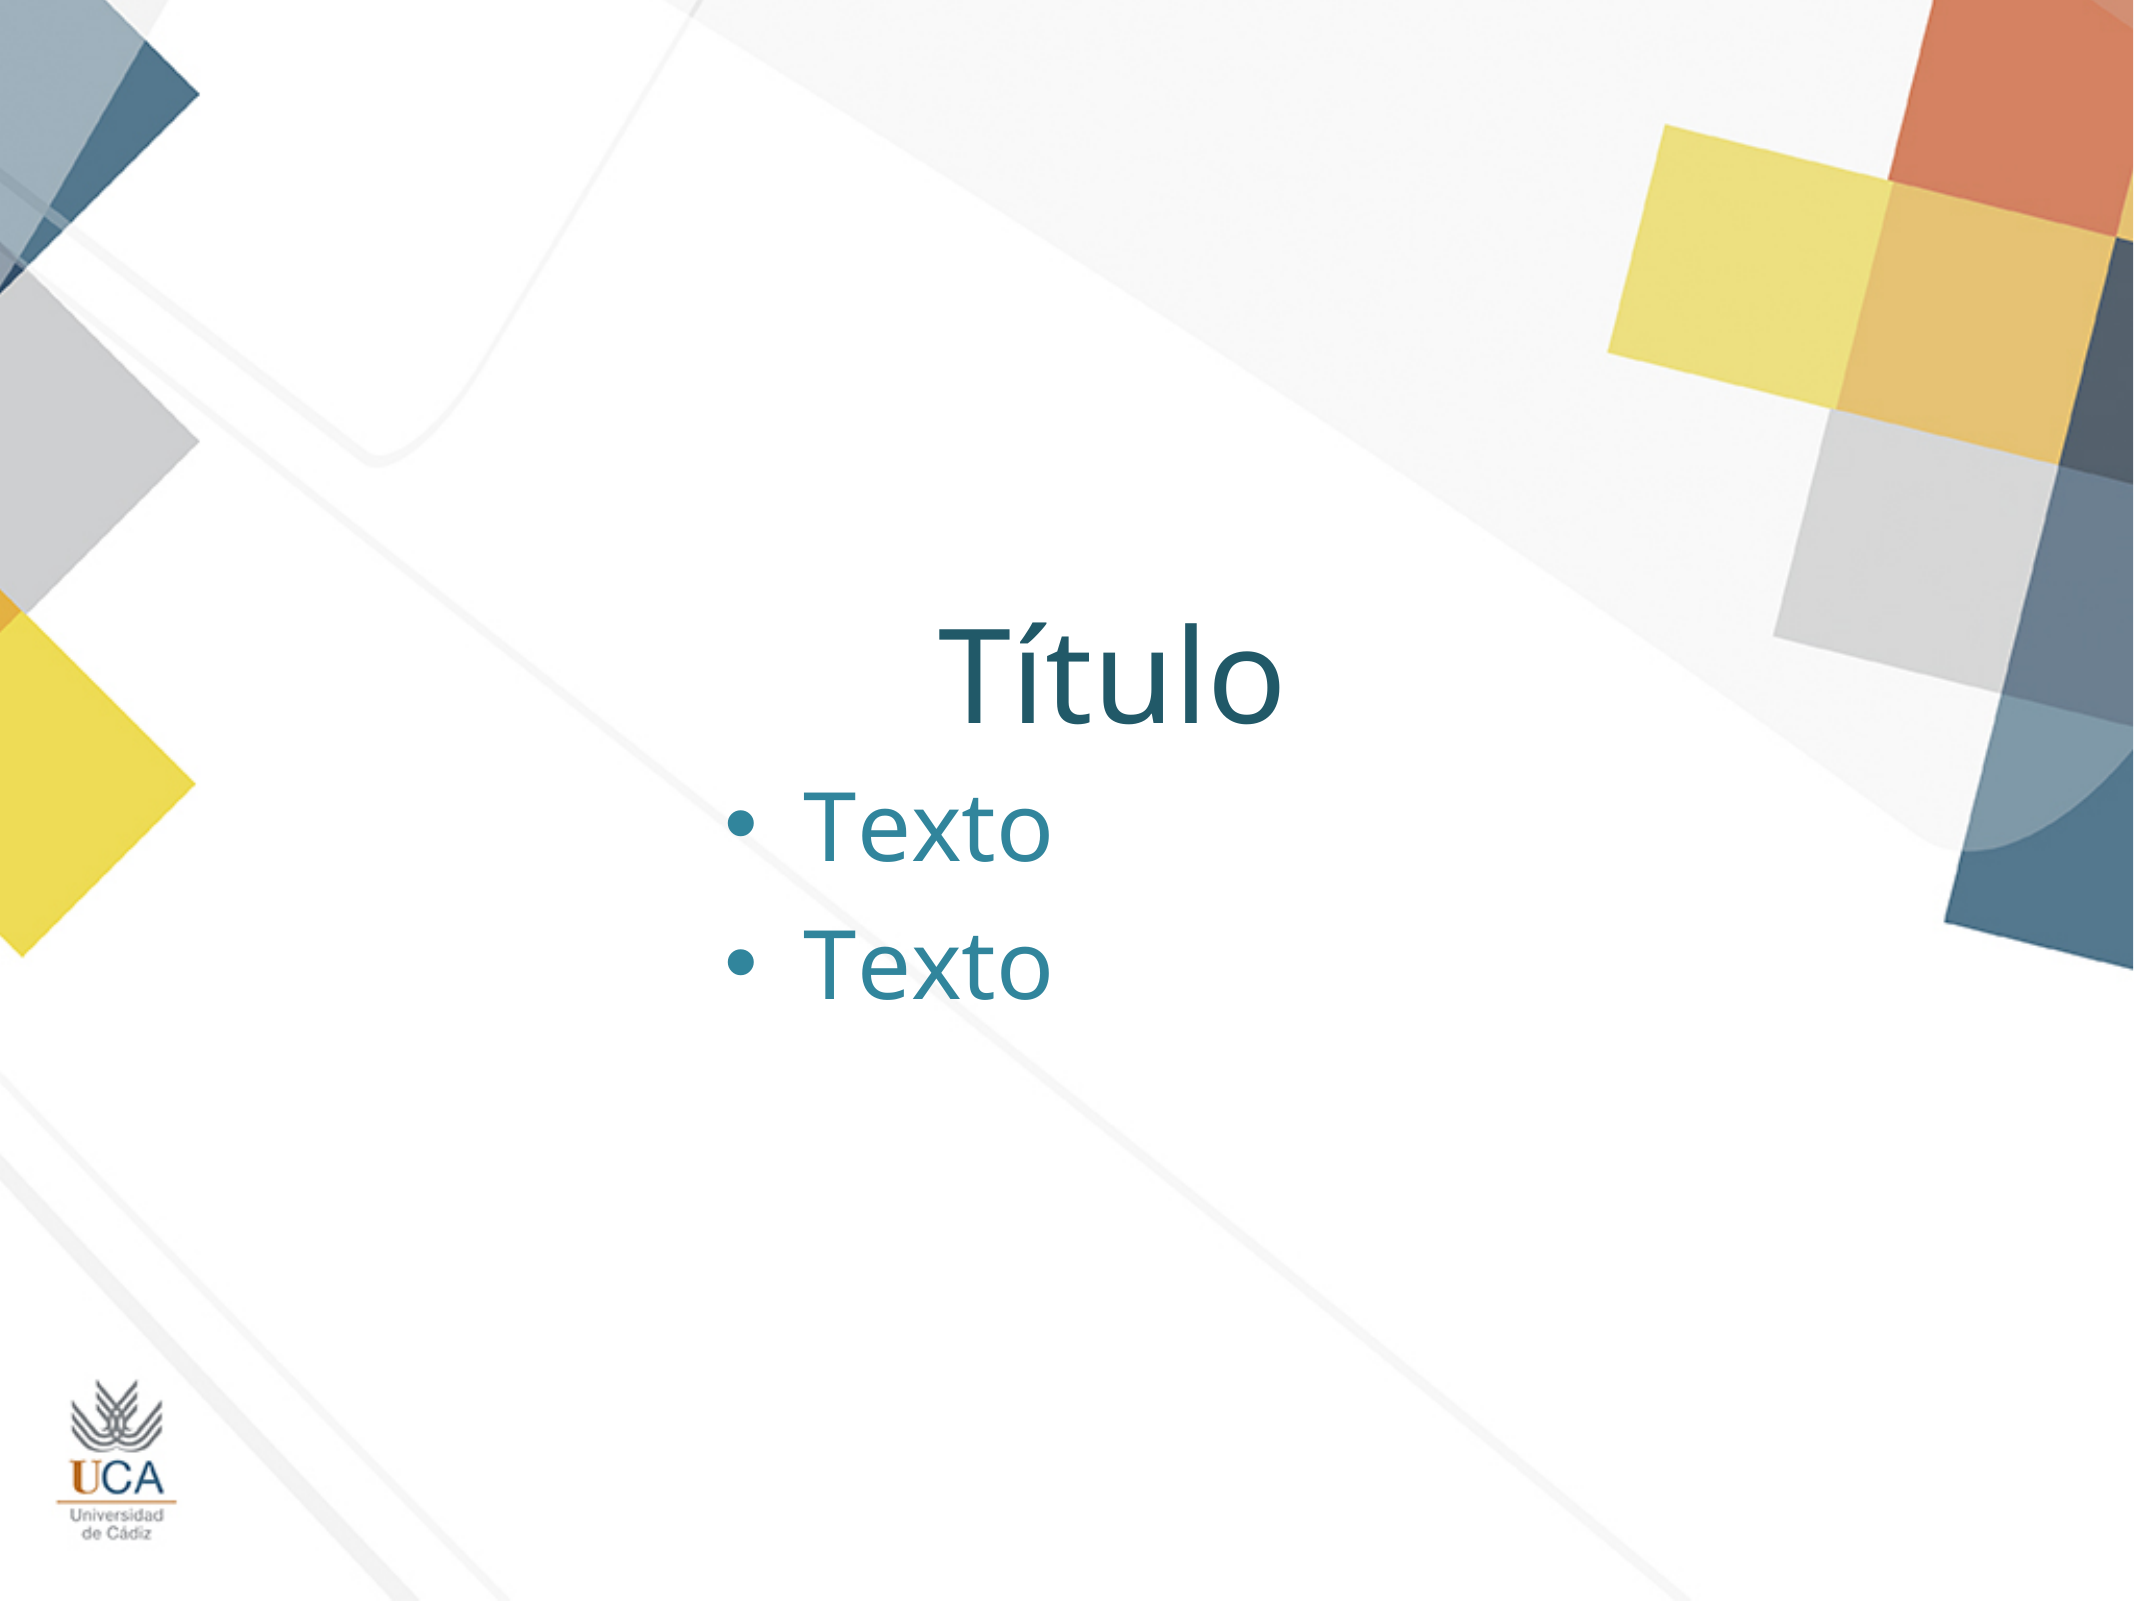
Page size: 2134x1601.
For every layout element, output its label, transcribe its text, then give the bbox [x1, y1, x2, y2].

title Título [702, 581, 1524, 754]
list Texto Texto [702, 754, 1524, 1533]
picture [0, 0, 2134, 1601]
